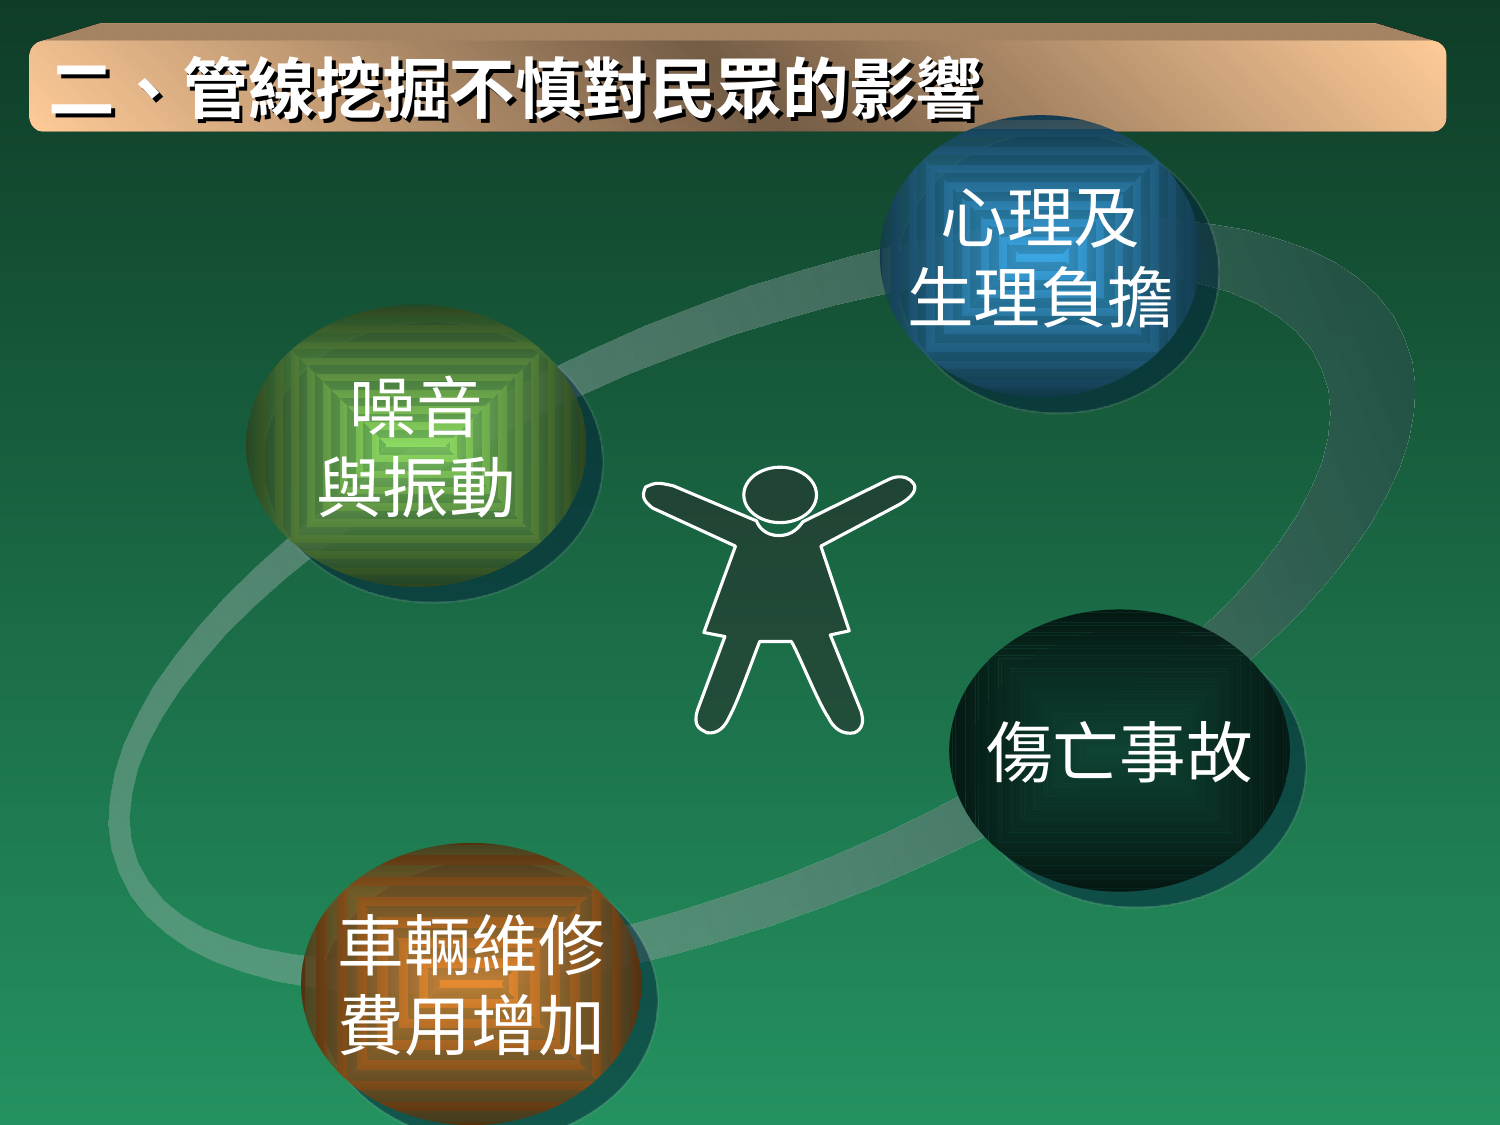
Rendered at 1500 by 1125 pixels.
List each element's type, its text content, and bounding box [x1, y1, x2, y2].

text_box [743, 467, 817, 523]
text_box [557, 249, 885, 398]
text_box [627, 796, 984, 963]
text_box [643, 476, 915, 734]
text_box 車輛維修 費用增加 [301, 842, 642, 1125]
text_box [1197, 222, 1415, 659]
text_box 噪音 與振動 [246, 304, 587, 588]
text_box 傷亡事故 [949, 609, 1290, 892]
text_box 心理及 生理負擔 [879, 115, 1202, 398]
text_box [108, 539, 311, 986]
